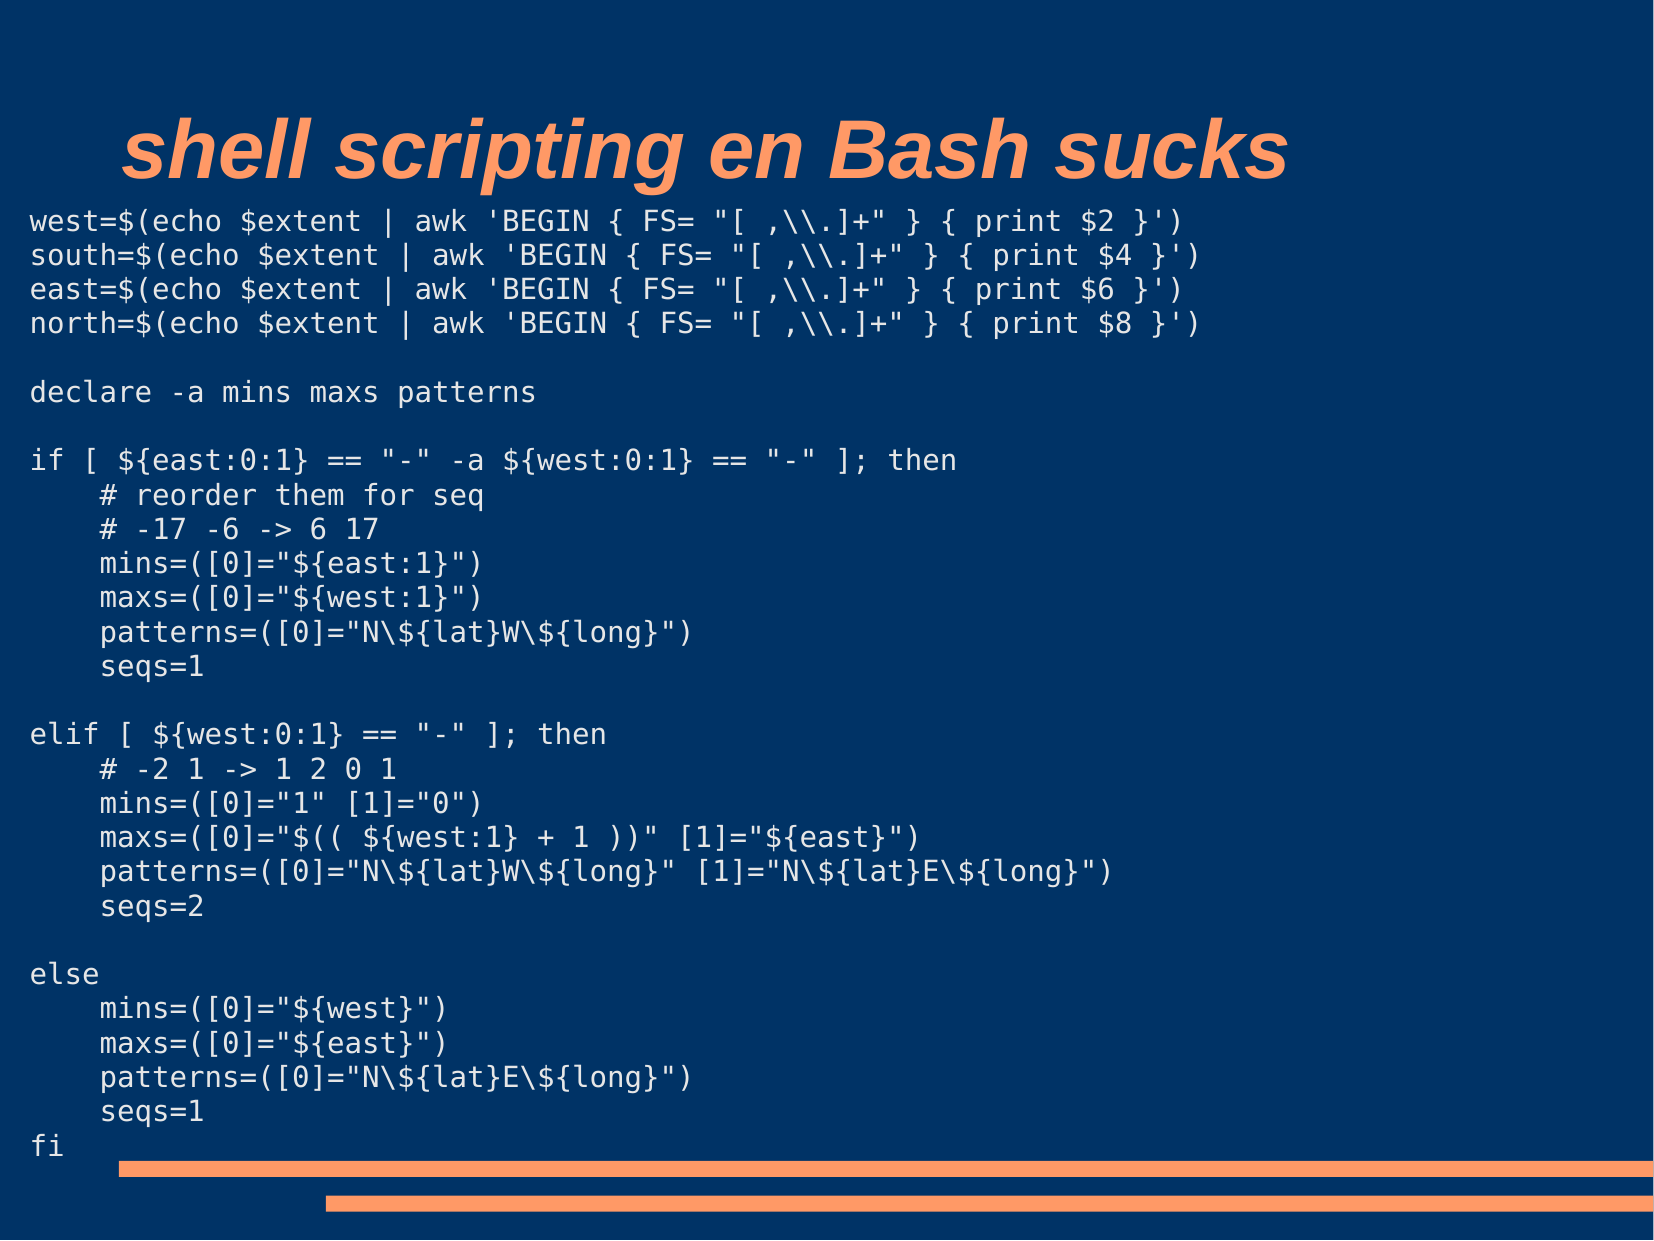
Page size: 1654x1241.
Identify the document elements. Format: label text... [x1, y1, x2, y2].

list west=$(echo $extent | awk 'BEGIN { FS= "[ ,\\.]+" } { print $2 }') south=$(echo $extent | awk 'BEGIN { FS= "[ ,\\.]+" } { print $4 }') east=$(echo $extent | awk 'BEGIN { FS= "[ ,\\.]+" } { print $6 }') north=$(echo $extent | awk 'BEGIN { FS= "[ ,\\.]+" } { print $8 }') declare -a mins maxs patterns if [ ${east:0:1} == "-" -a ${west:0:1} == "-" ]; then # reorder them for seq # -17 -6 -> 6 17 mins=([0]="${east:1}") maxs=([0]="${west:1}") patterns=([0]="N\${lat}W\${long}") seqs=1 elif [ ${west:0:1} == "-" ]; then # -2 1 -> 1 2 0 1 mins=([0]="1" [1]="0") maxs=([0]="$(( ${west:1} + 1 ))" [1]="${east}") patterns=([0]="N\${lat}W\${long}" [1]="N\${lat}E\${long}") seqs=2 else mins=([0]="${west}") maxs=([0]="${east}") patterns=([0]="N\${lat}E\${long}") seqs=1 fi [29, 203, 1625, 1198]
title shell scripting en Bash sucks [121, 46, 1534, 203]
